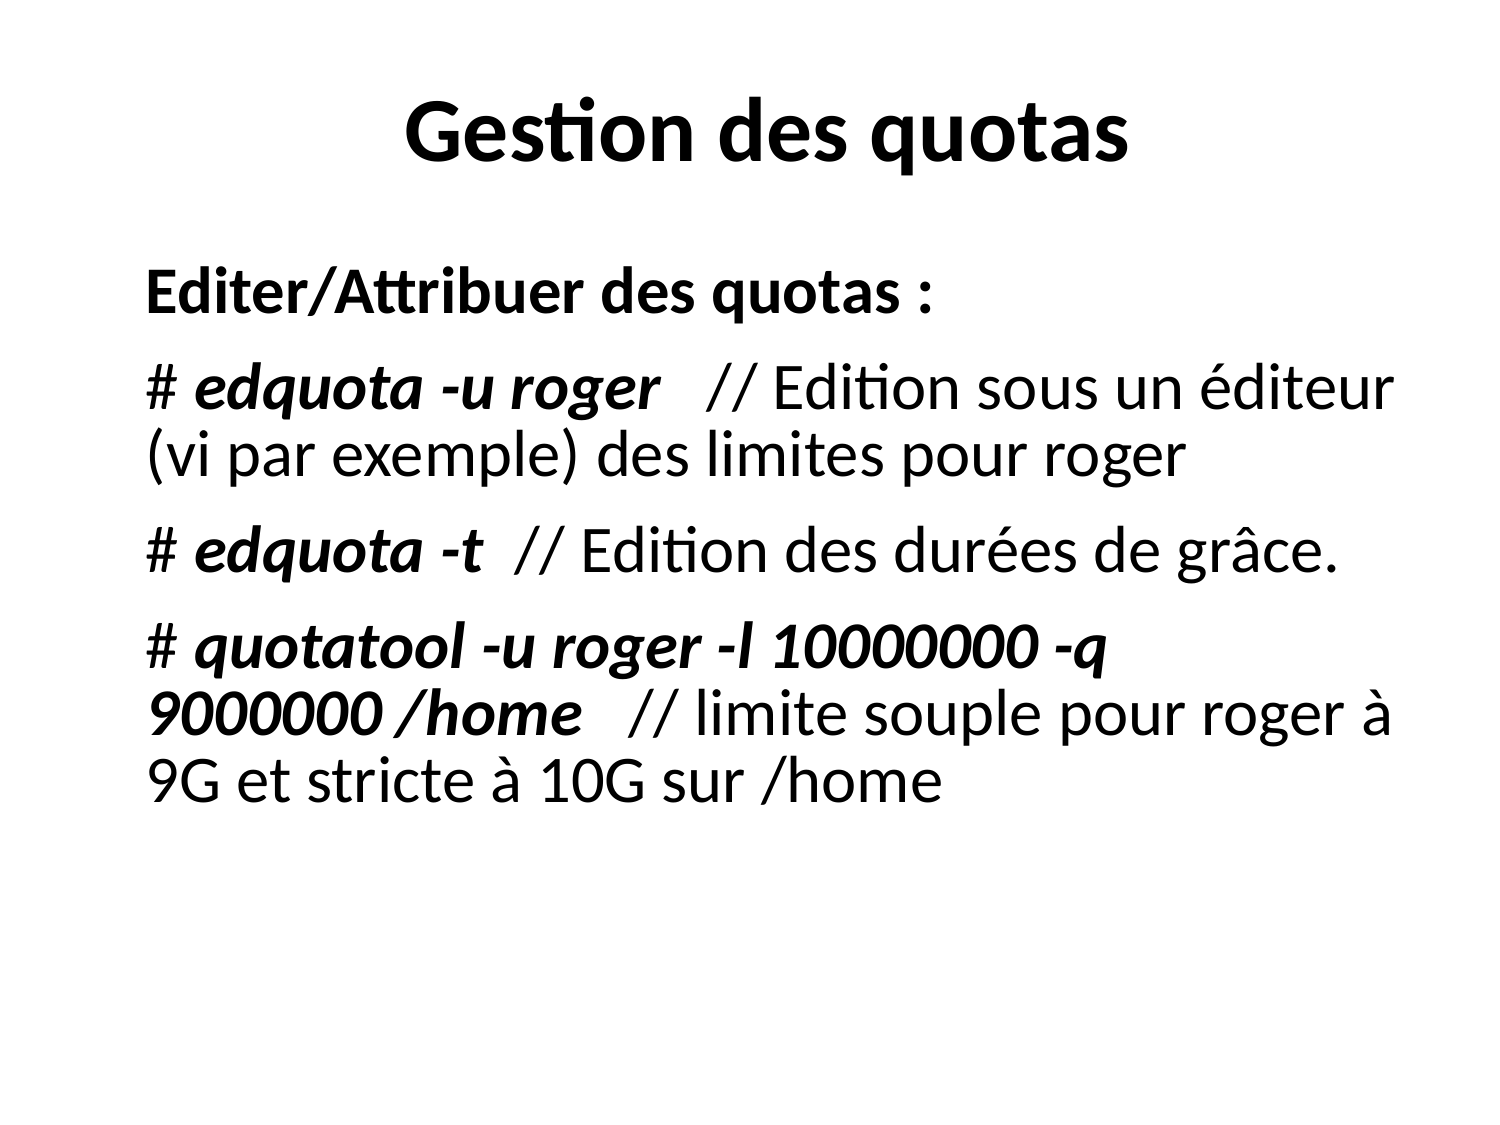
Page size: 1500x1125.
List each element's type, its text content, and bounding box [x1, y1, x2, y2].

title Gestion des quotas [75, 45, 1425, 233]
list Editer/Attribuer des quotas : # edquota -u roger // Edition sous un éditeur (vi par exemple) des limites pour roger # edquota -t // Edition des durées de grâce. # quotatool -u roger -l 10000000 -q 9000000 /home // limite souple pour roger à 9G et stricte à 10G sur /home [75, 263, 1425, 916]
